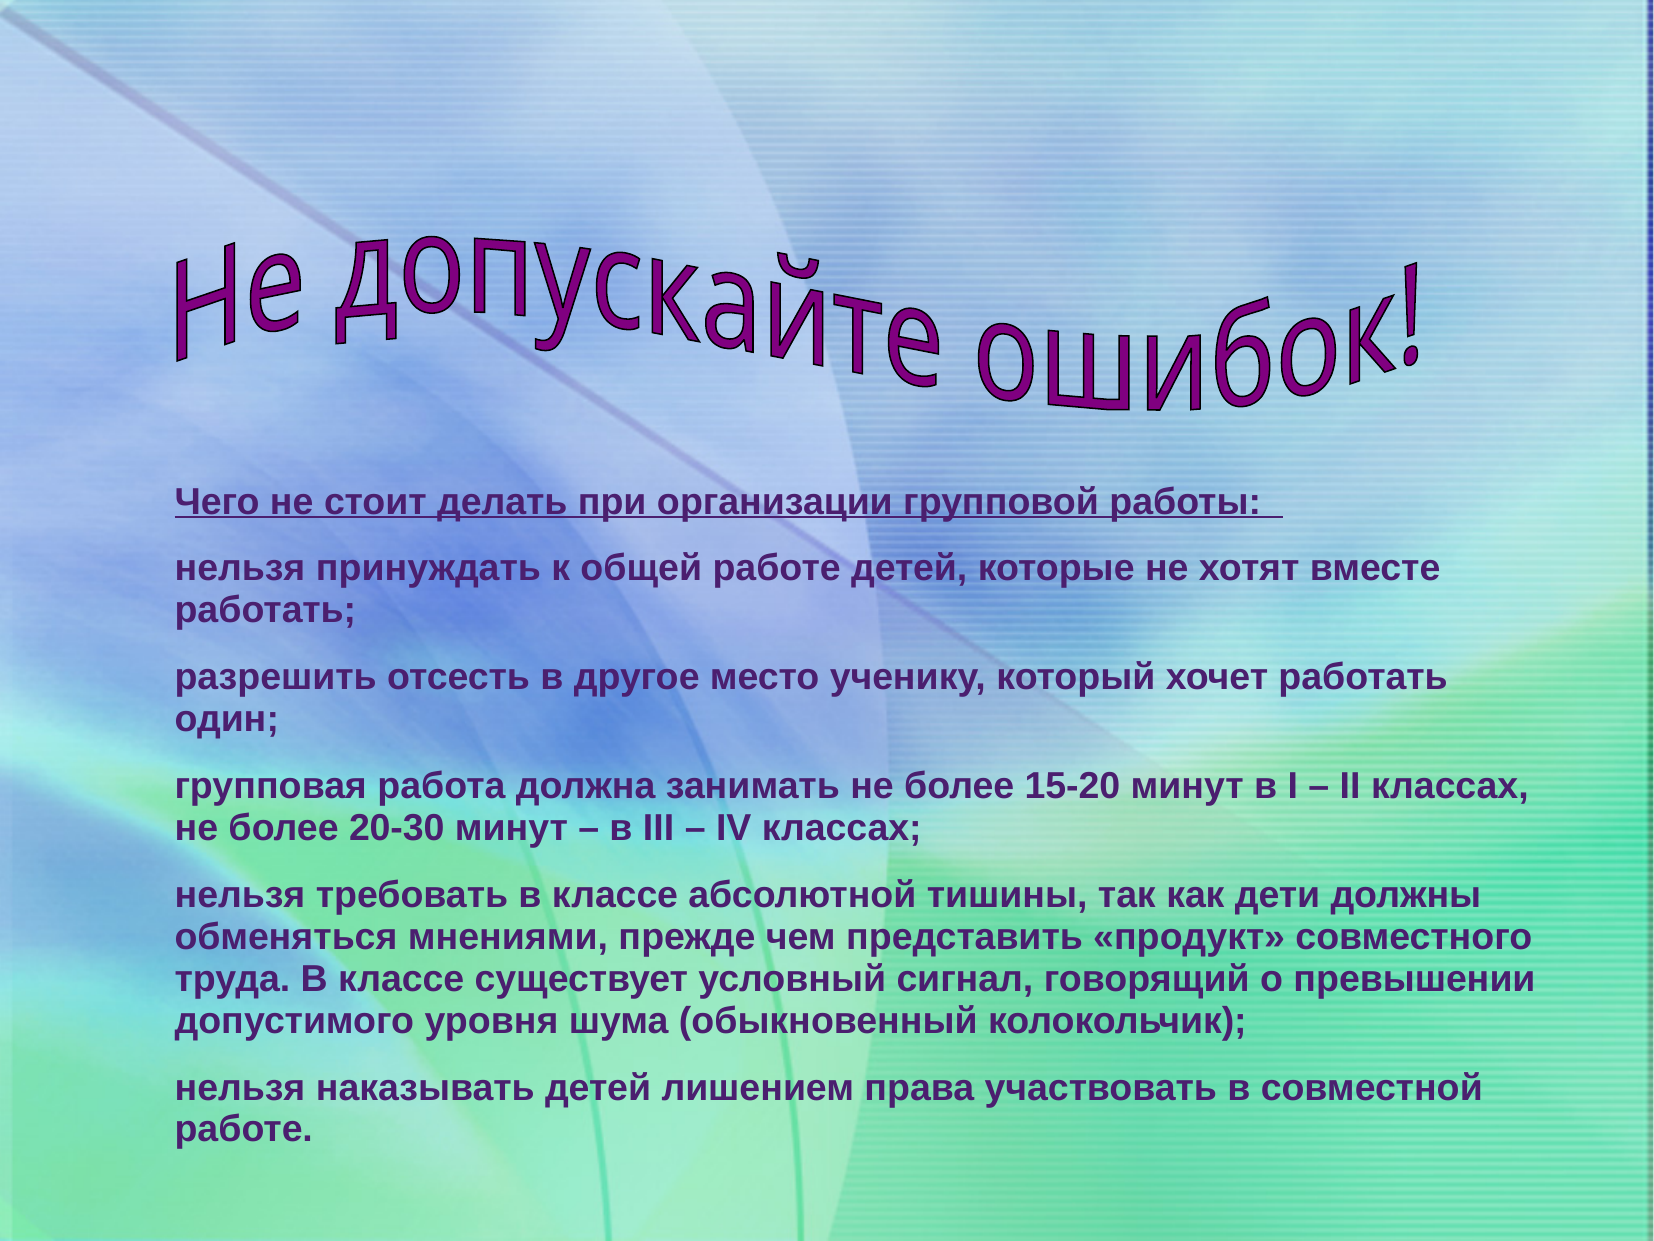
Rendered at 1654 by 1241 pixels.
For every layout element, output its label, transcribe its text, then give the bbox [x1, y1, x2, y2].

text_box Не допускайте ошибок! [1281, 318, 1336, 396]
text_box Не допускайте ошибок! [771, 281, 823, 366]
text_box Не допускайте ошибок! [534, 242, 591, 351]
text_box Не допускайте ошибок! [1215, 296, 1270, 407]
text_box Чего не стоит делать при организации групповой работы: нельзя принуждать к общей работе детей, которые не хотят вместе работать; разрешить отсесть в другое место ученику, который хочет работать один; групповая работа должна занимать не более 15-20 минут в I – II классах, не более 20-30 минут – в III – IV классах; нельзя требовать в классе абсолютной тишины, так как дети должны обменяться мнениями, прежде чем представить «продукт» совместного труда. В классе существует условный сигнал, говорящий о превышении допустимого уровня шума (обыкновенный колокольчик); нельзя наказывать детей лишением права участвовать в совместной работе. [159, 472, 1565, 1174]
text_box Не допускайте ошибок! [250, 254, 301, 332]
text_box Не допускайте ошибок! [1405, 262, 1417, 337]
text_box Не допускайте ошибок! [978, 323, 1033, 401]
text_box Не допускайте ошибок! [834, 294, 882, 374]
text_box Не допускайте ошибок! [1350, 295, 1396, 384]
text_box Не допускайте ошибок! [1147, 335, 1201, 411]
text_box Не допускайте ошибок! [336, 239, 396, 344]
text_box Не допускайте ошибок! [652, 258, 700, 342]
picture [0, 0, 1654, 1241]
text_box Не допускайте ошибок! [705, 272, 754, 353]
text_box Не допускайте ошибок! [888, 308, 939, 387]
text_box Не допускайте ошибок! [1048, 330, 1129, 410]
text_box Не допускайте ошибок! [404, 236, 460, 314]
text_box Не допускайте ошибок! [177, 242, 235, 361]
text_box Не допускайте ошибок! [474, 238, 525, 316]
text_box Не допускайте ошибок! [777, 252, 819, 279]
text_box Не допускайте ошибок! [596, 252, 640, 330]
